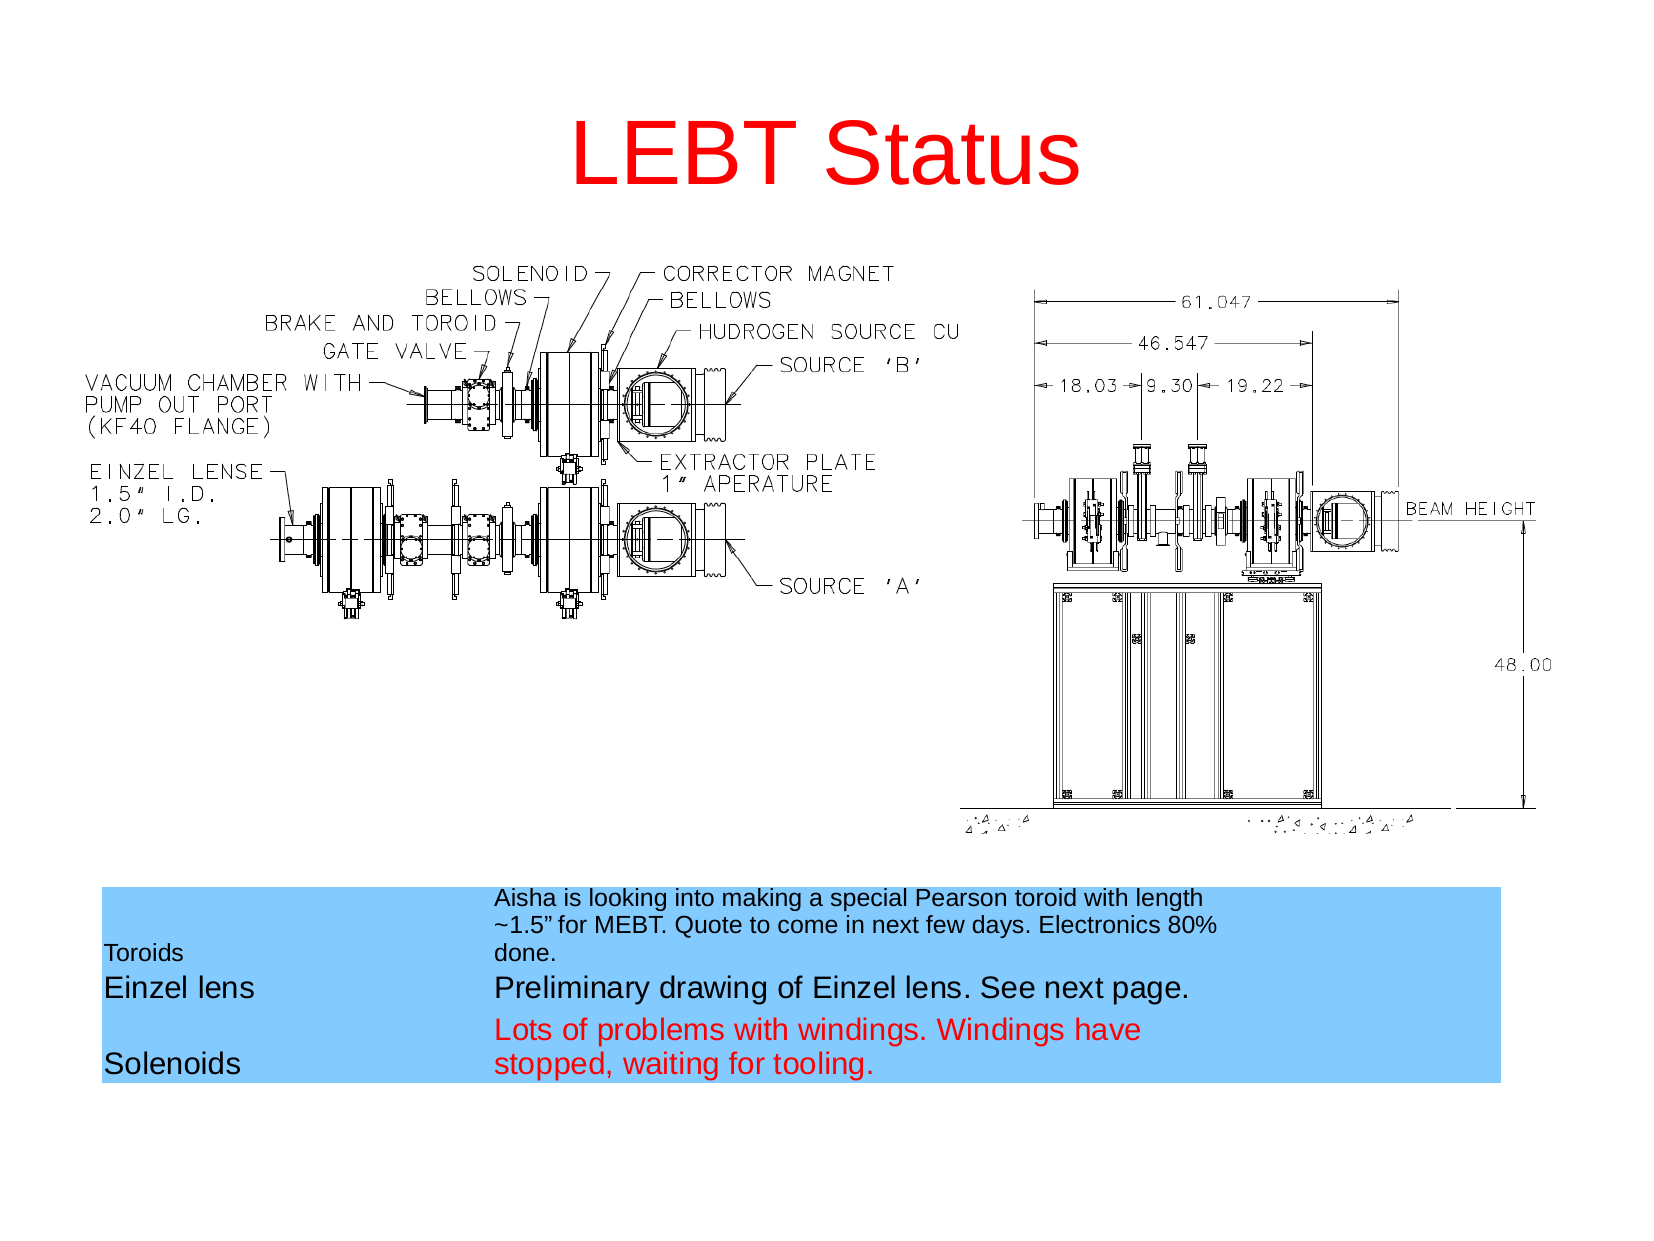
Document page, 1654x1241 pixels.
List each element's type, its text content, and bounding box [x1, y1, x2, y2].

chart [101, 887, 1503, 1185]
title LEBT Status [82, 49, 1571, 247]
picture [21, 207, 1593, 834]
